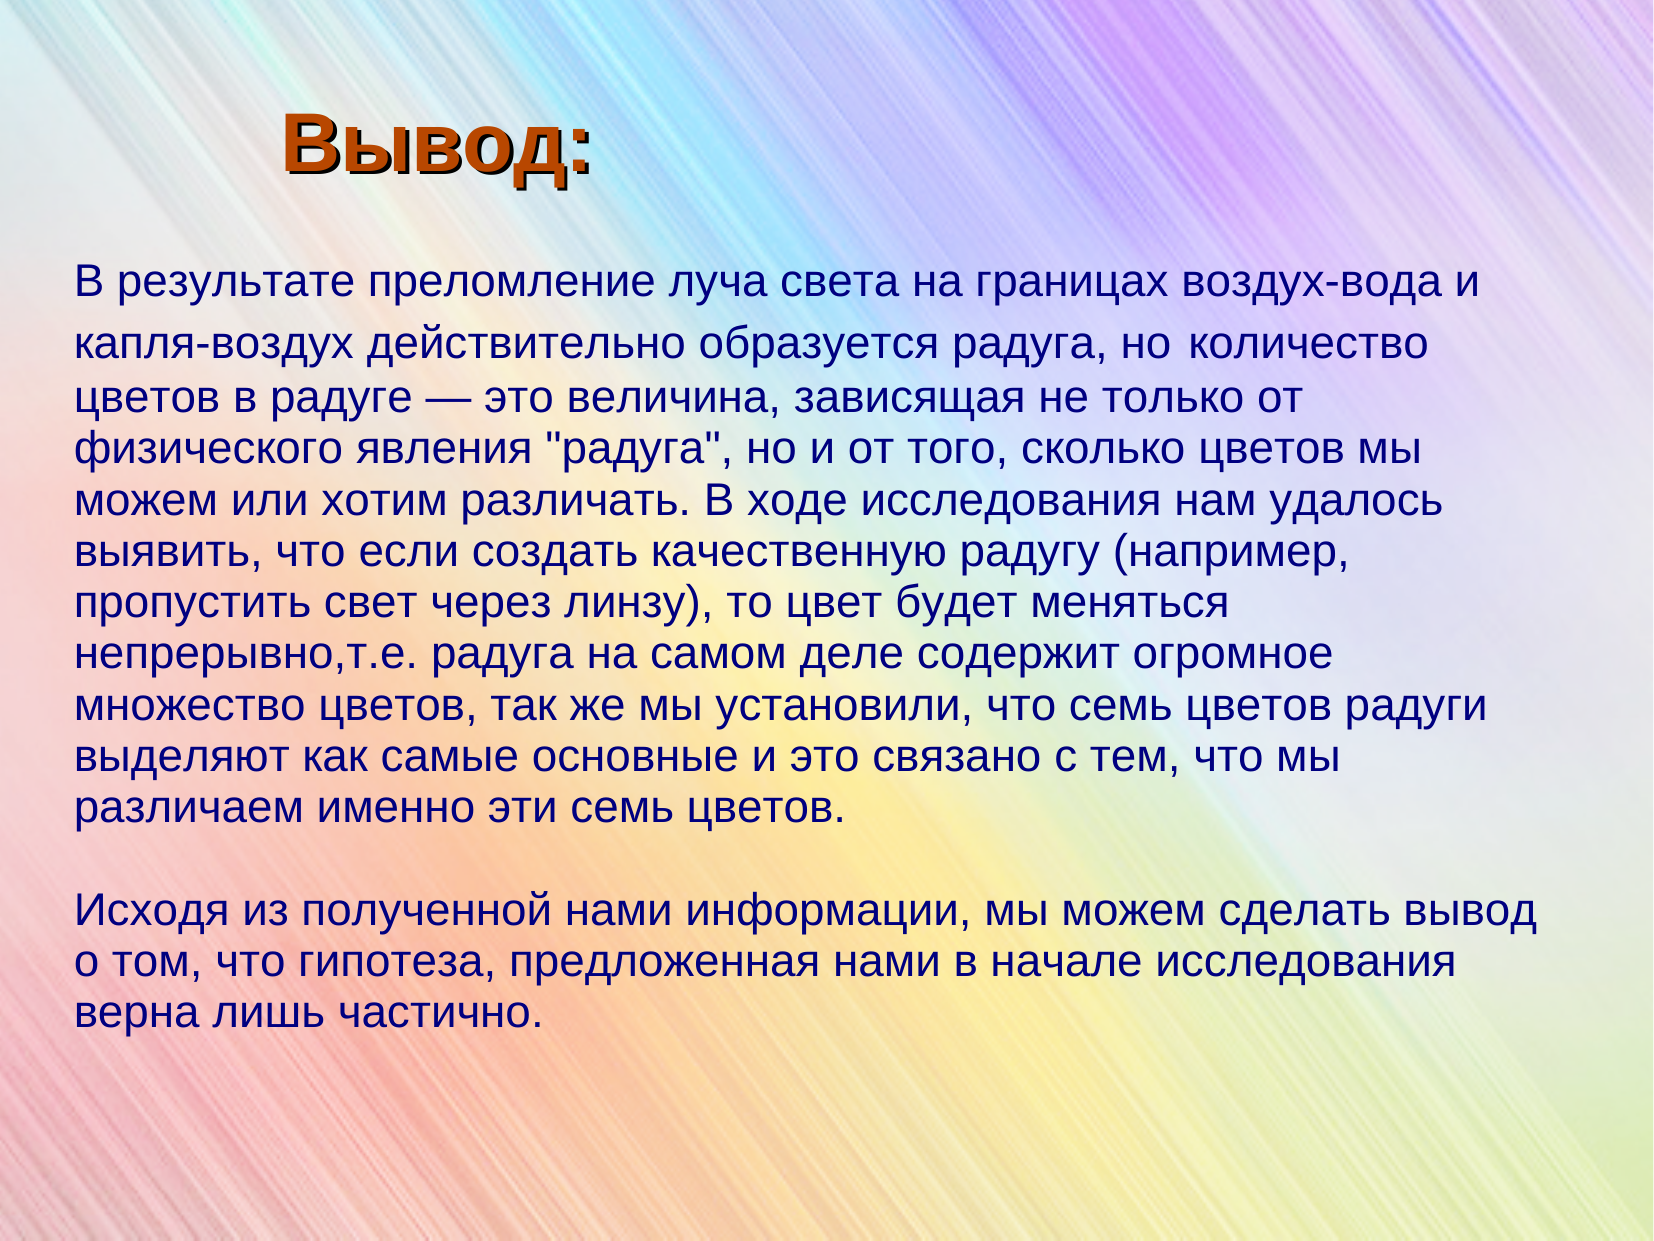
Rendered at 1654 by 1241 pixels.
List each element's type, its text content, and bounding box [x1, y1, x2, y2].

text_box Вывод: [265, 88, 609, 197]
picture [0, 0, 1654, 1241]
text_box В результате преломление луча света на границах воздух-вода и капля-воздух действительно образуется радуга, но количество цветов в радуге — это величина, зависящая не только от физического явления "радуга", но и от того, сколько цветов мы можем или хотим различать. В ходе исследования нам удалось выявить, что если создать качественную радугу (например, пропустить свет через линзу), то цвет будет меняться непрерывно,т.е. радуга на самом деле содержит огромное множество цветов, так же мы установили, что семь цветов радуги выделяют как самые основные и это связано с тем, что мы различаем именно эти семь цветов. Исходя из полученной нами информации, мы можем сделать вывод о том, что гипотеза, предложенная нами в начале исследования верна лишь частично. [59, 247, 1565, 1093]
